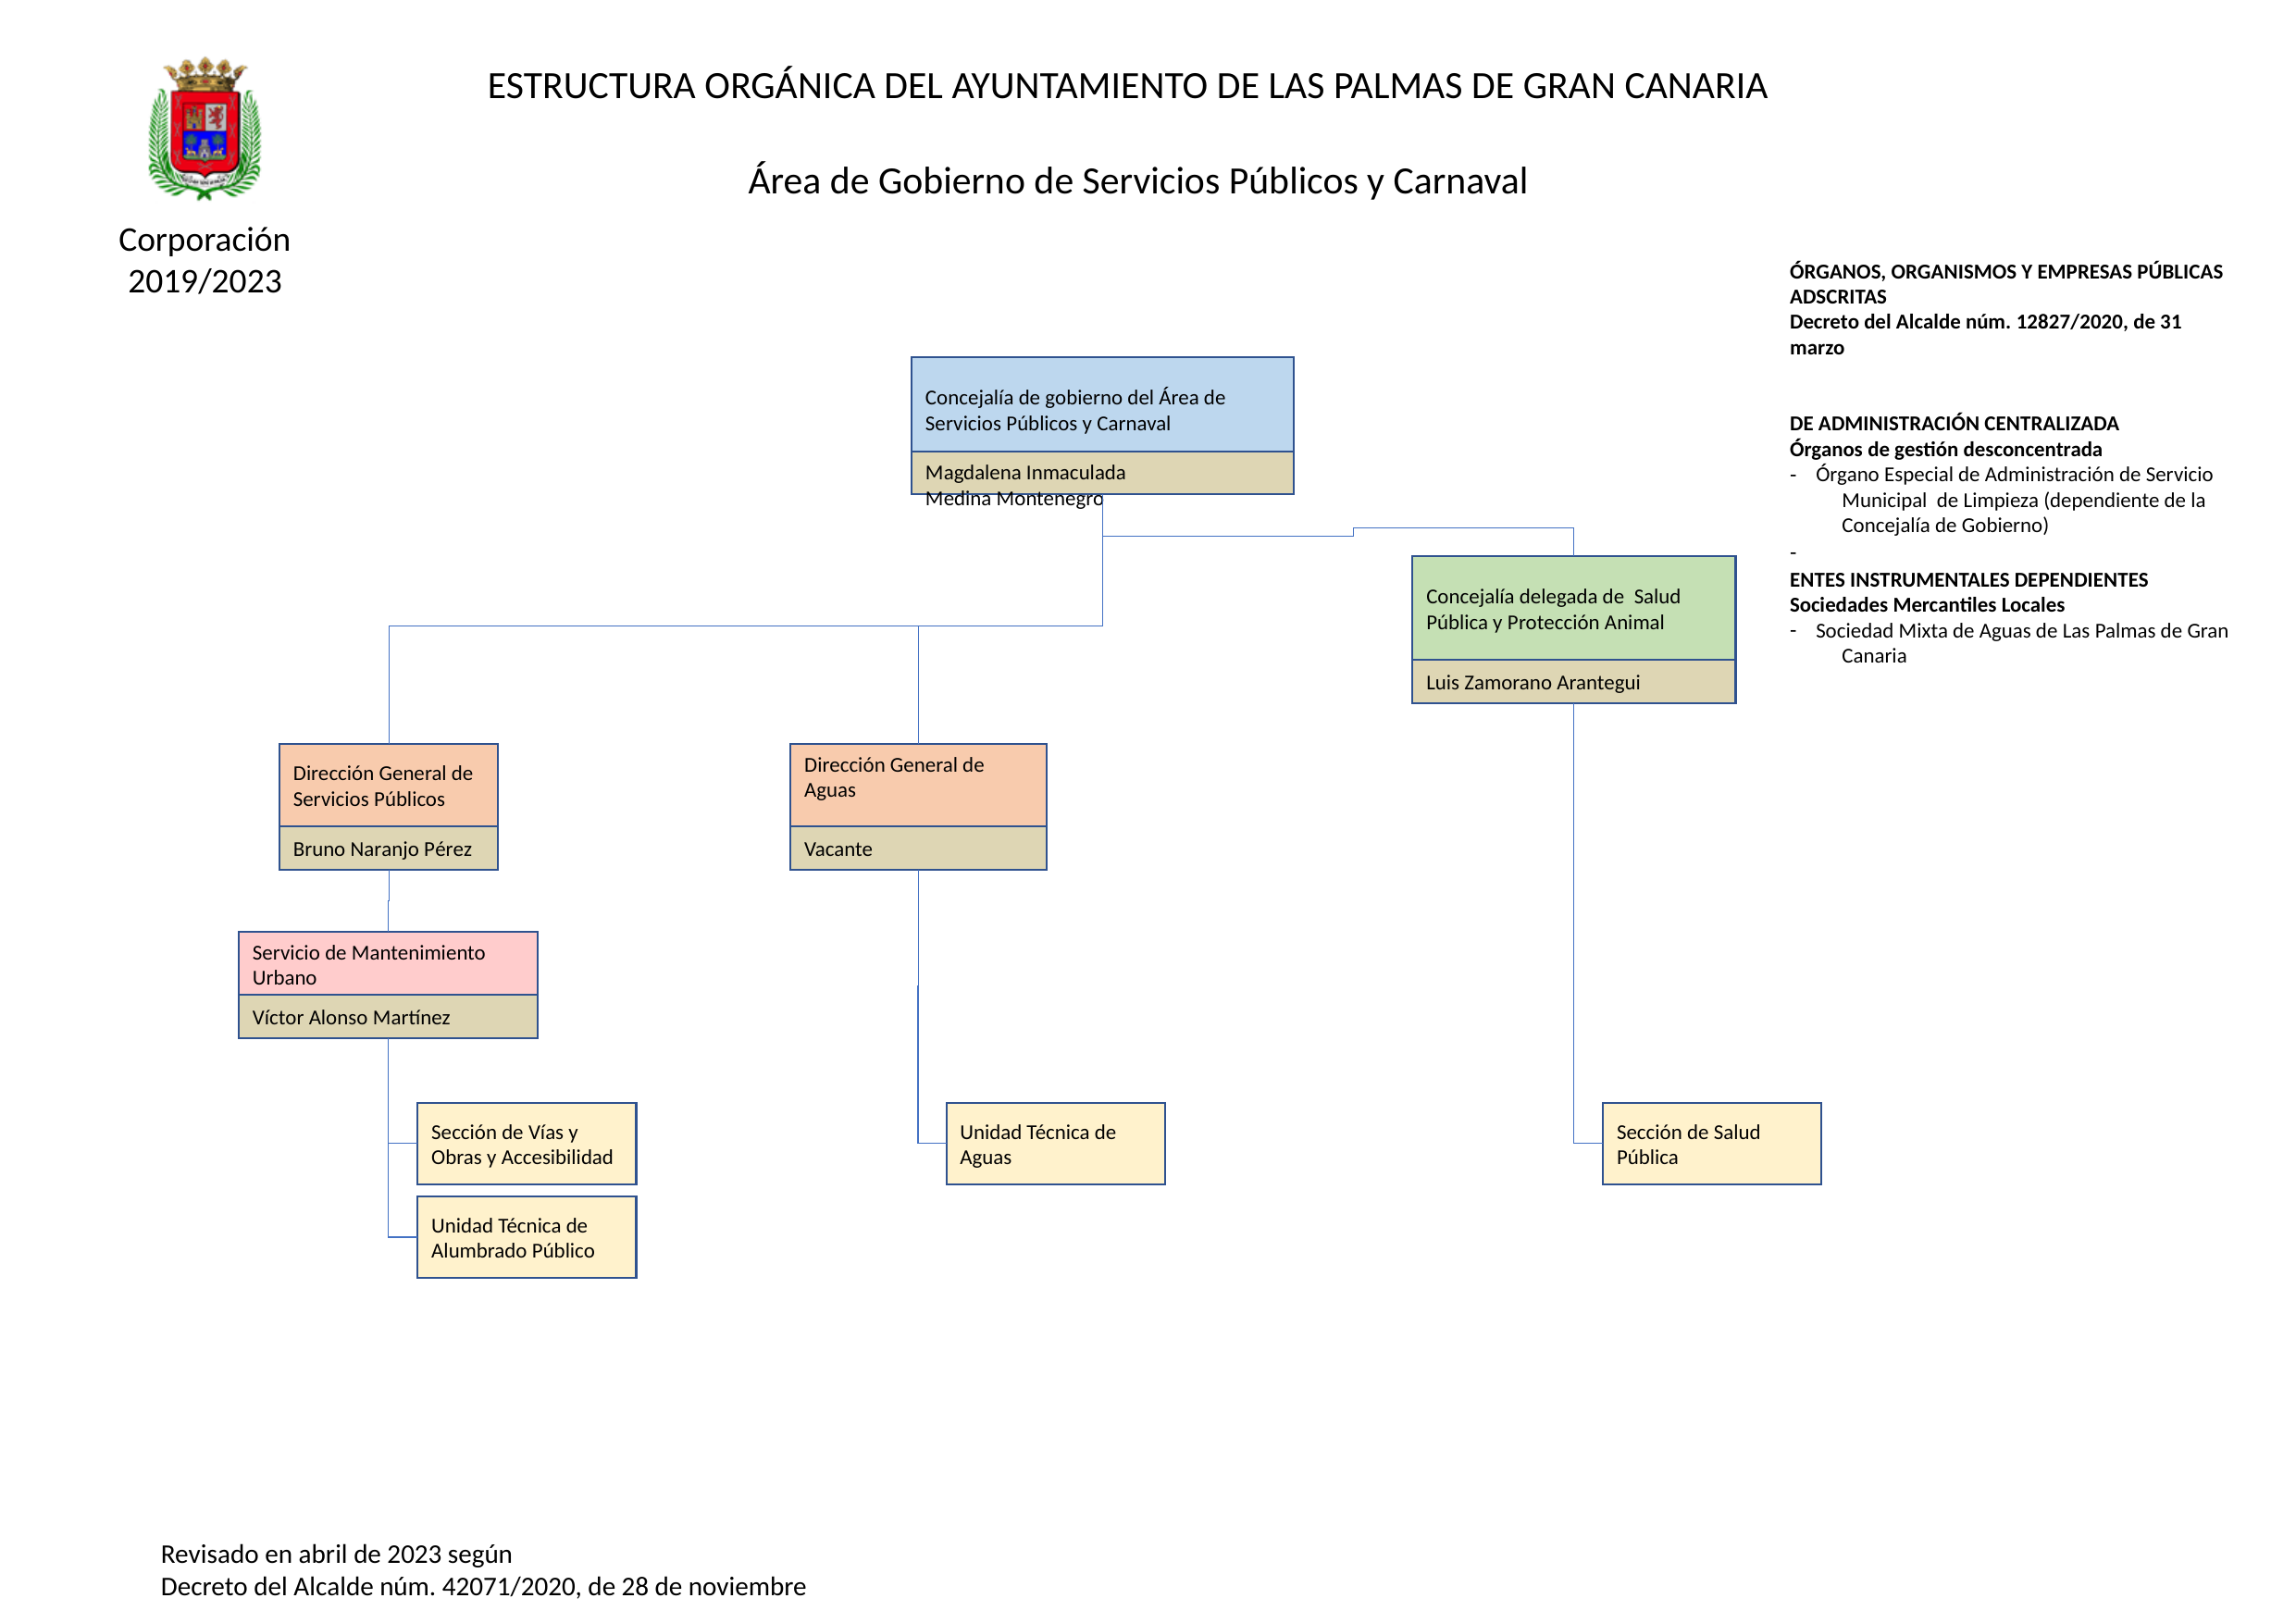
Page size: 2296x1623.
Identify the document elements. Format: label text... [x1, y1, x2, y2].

text_box Revisado en abril de 2023 según Decreto del Alcalde núm. 42071/2020, de 28 de noviembre [146, 1529, 1339, 1609]
text_box Servicio de Mantenimiento Urbano [239, 932, 538, 995]
text_box Víctor Alonso Martínez [239, 995, 538, 1038]
text_box Unidad Técnica de Aguas [947, 1103, 1165, 1184]
text_box Magdalena Inmaculada Medina Montenegro [912, 452, 1294, 494]
text_box ÓRGANOS, ORGANISMOS Y EMPRESAS PÚBLICAS ADSCRITAS Decreto del Alcalde núm. 12827/2020, de 31 marzo DE ADMINISTRACIÓN CENTRALIZADA Órganos de gestión desconcentrada Órgano Especial de Administración de Servicio Municipal de Limpieza (dependiente de la Concejalía de Gobierno) ENTES INSTRUMENTALES DEPENDIENTES Sociedades Mercantiles Locales Sociedad Mixta de Aguas de Las Palmas de Gran Canaria [1776, 250, 2256, 701]
text_box Luis Zamorano Arantegui [1412, 660, 1736, 703]
text_box Bruno Naranjo Pérez [279, 826, 498, 870]
text_box Concejalía de gobierno del Área de Servicios Públicos y Carnaval [912, 357, 1294, 452]
text_box Concejalía delegada de Salud Pública y Protección Animal [1412, 556, 1736, 660]
text_box Unidad Técnica de Alumbrado Público [417, 1196, 637, 1278]
text_box Vacante [790, 826, 1047, 870]
text_box Sección de Salud Pública [1603, 1103, 1821, 1184]
text_box Corporación 2019/2023 [82, 209, 328, 308]
text_box Sección de Vías y Obras y Accesibilidad [417, 1103, 637, 1184]
text_box Dirección General de Servicios Públicos [279, 744, 498, 826]
text_box ESTRUCTURA ORGÁNICA DEL AYUNTAMIENTO DE LAS PALMAS DE GRAN CANARIA [473, 53, 1822, 114]
picture [146, 53, 263, 204]
text_box Área de Gobierno de Servicios Públicos y Carnaval [734, 147, 1551, 209]
text_box Dirección General de Aguas [790, 744, 1047, 826]
